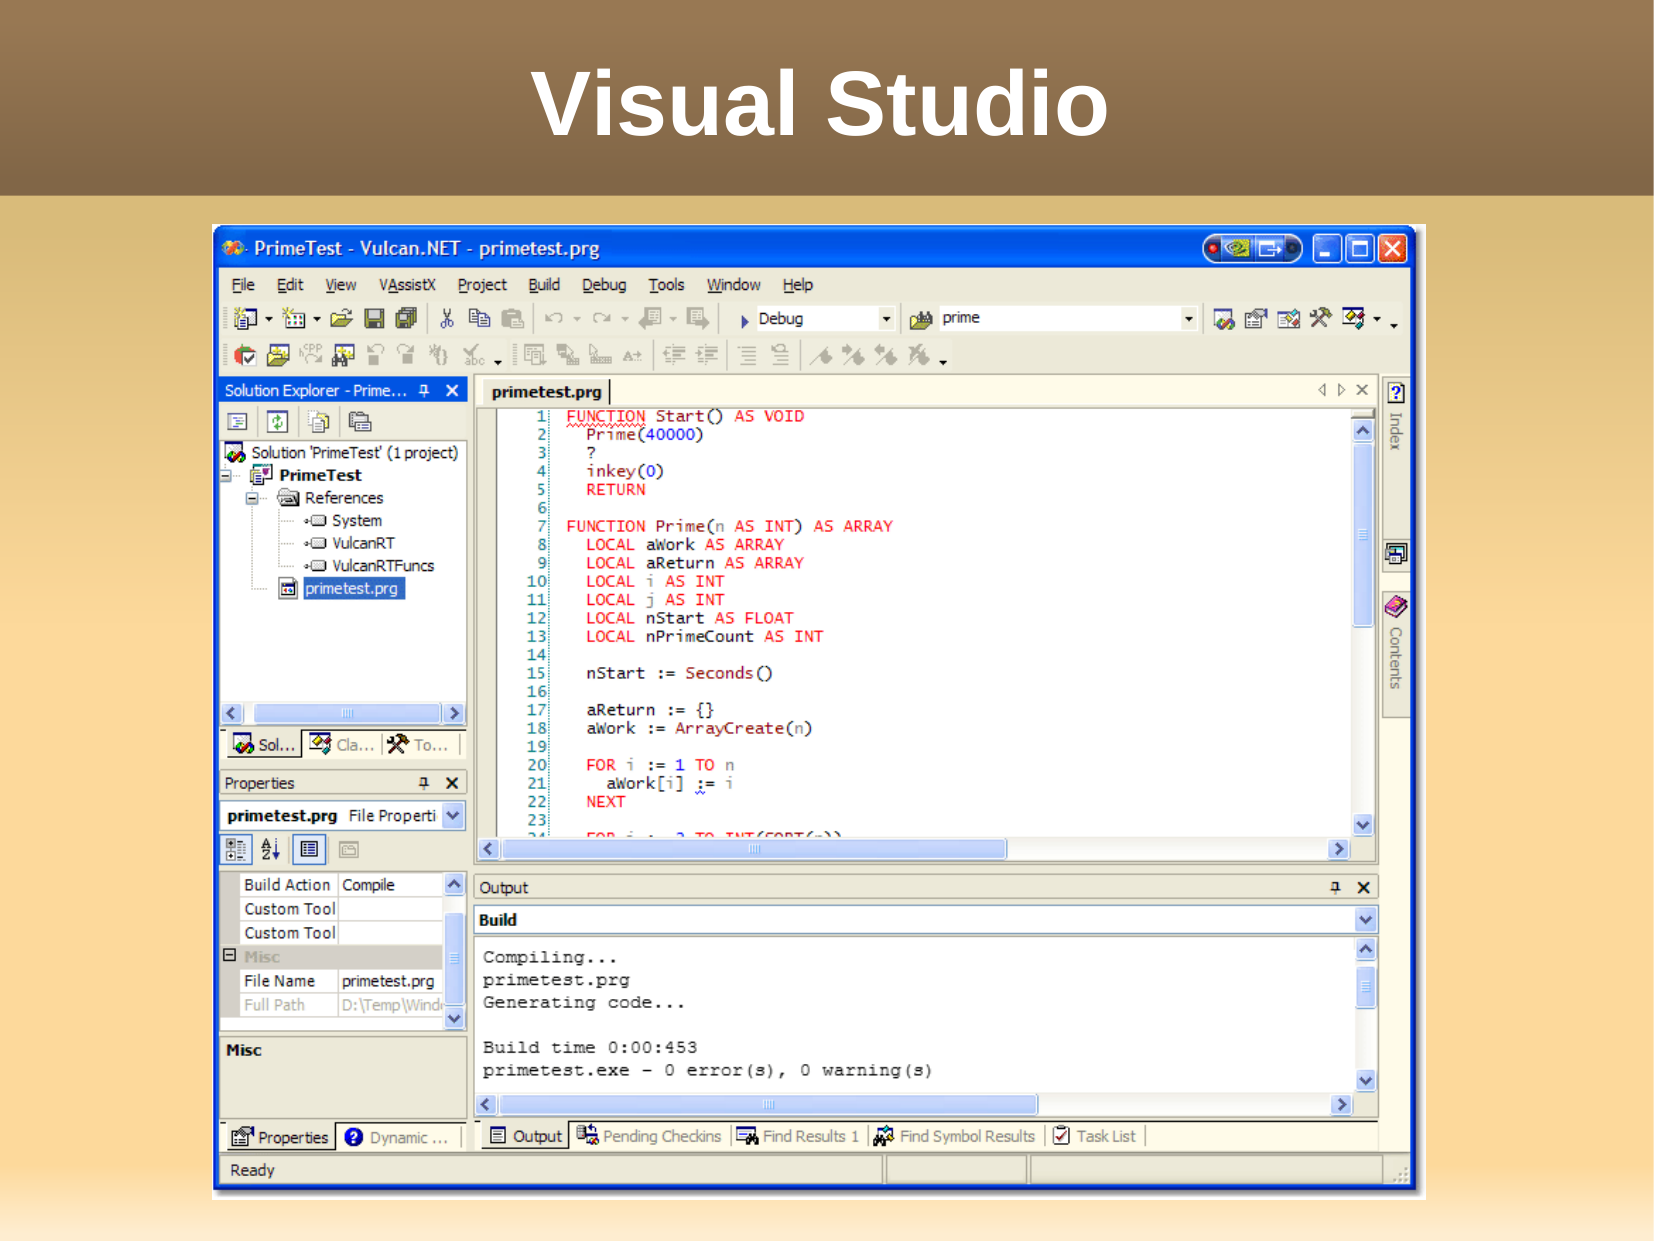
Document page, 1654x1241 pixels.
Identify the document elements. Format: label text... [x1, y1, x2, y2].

title Visual Studio [76, 0, 1565, 208]
picture [0, 0, 1654, 1241]
